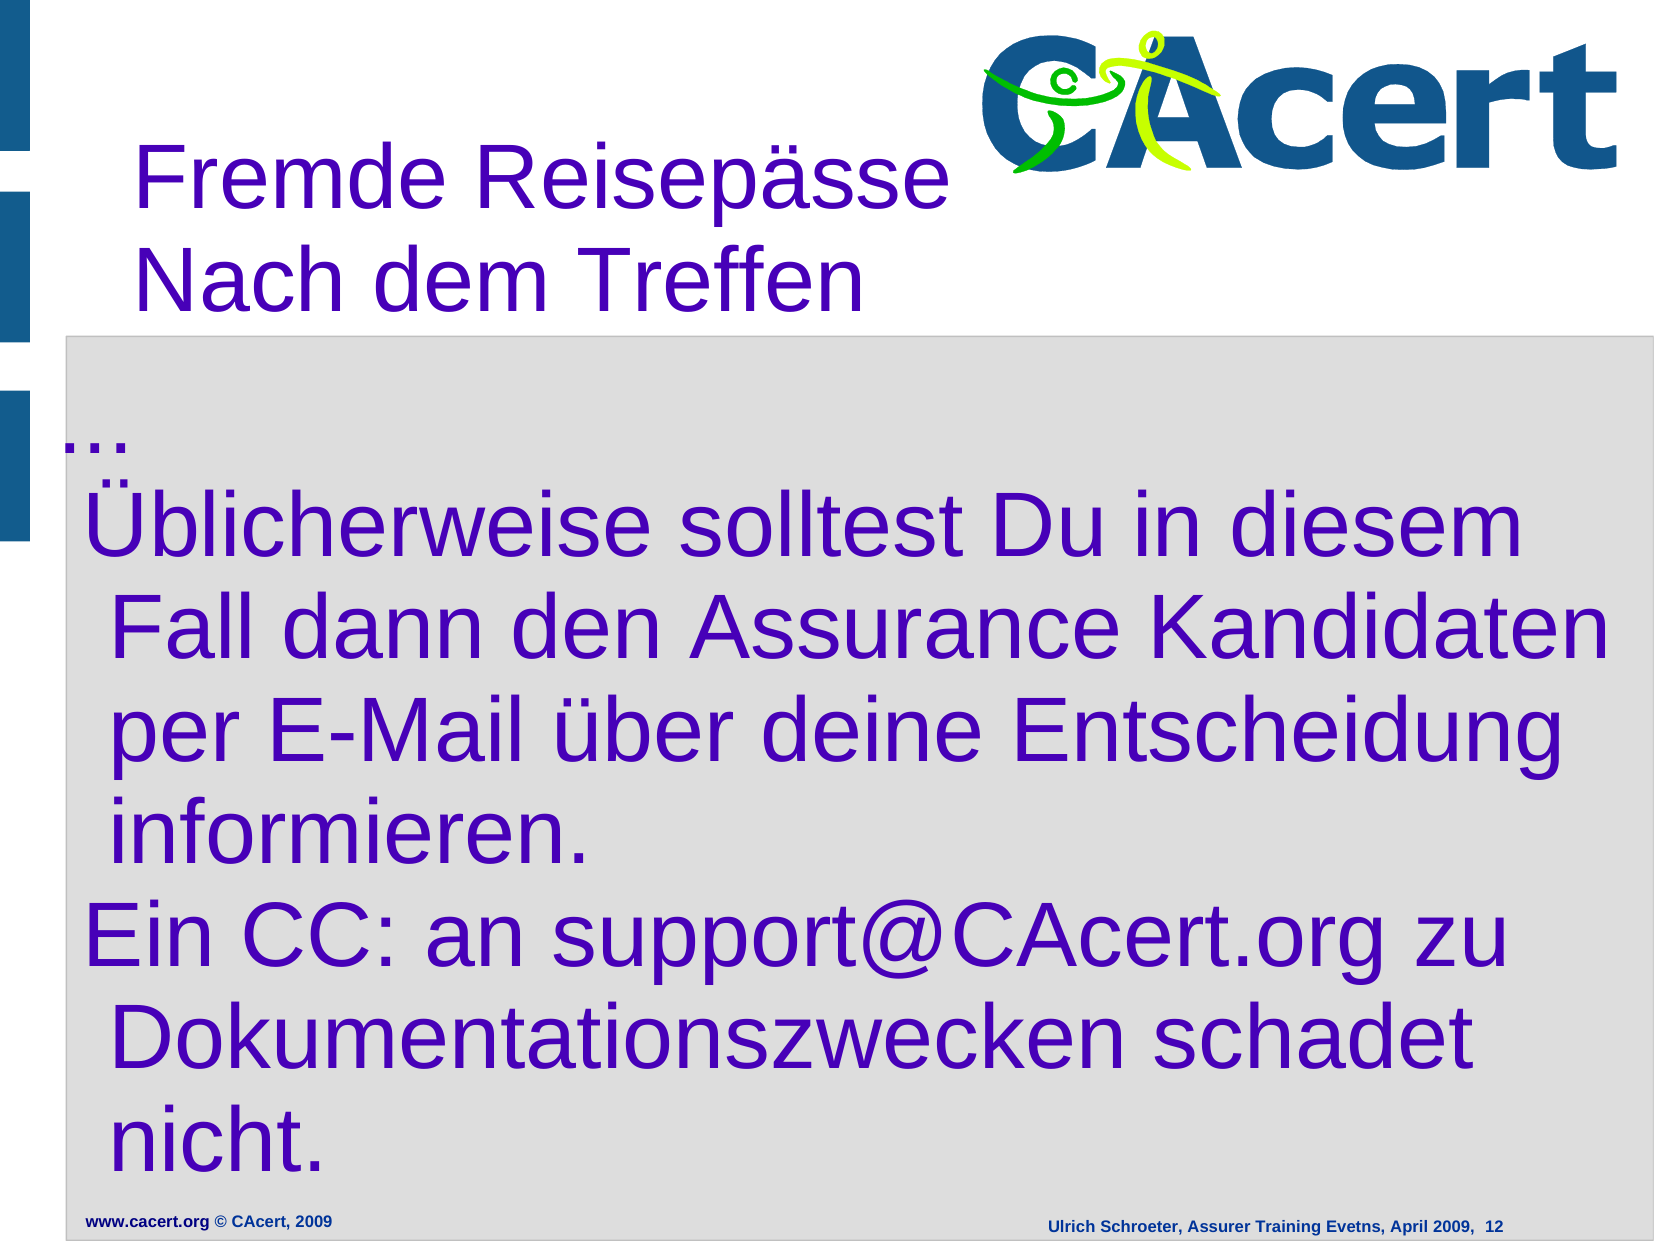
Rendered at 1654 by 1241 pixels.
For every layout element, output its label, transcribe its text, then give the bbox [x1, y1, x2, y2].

text_box Fremde Reisepässe Nach dem Treffen [118, 118, 970, 339]
text_box ... Üblicherweise solltest Du in diesem Fall dann den Assurance Kandidaten per E-Mail über deine Entscheidung informieren. Ein CC: an support@CAcert.org zu Dokumentationszwecken schadet nicht. [42, 363, 1629, 1241]
